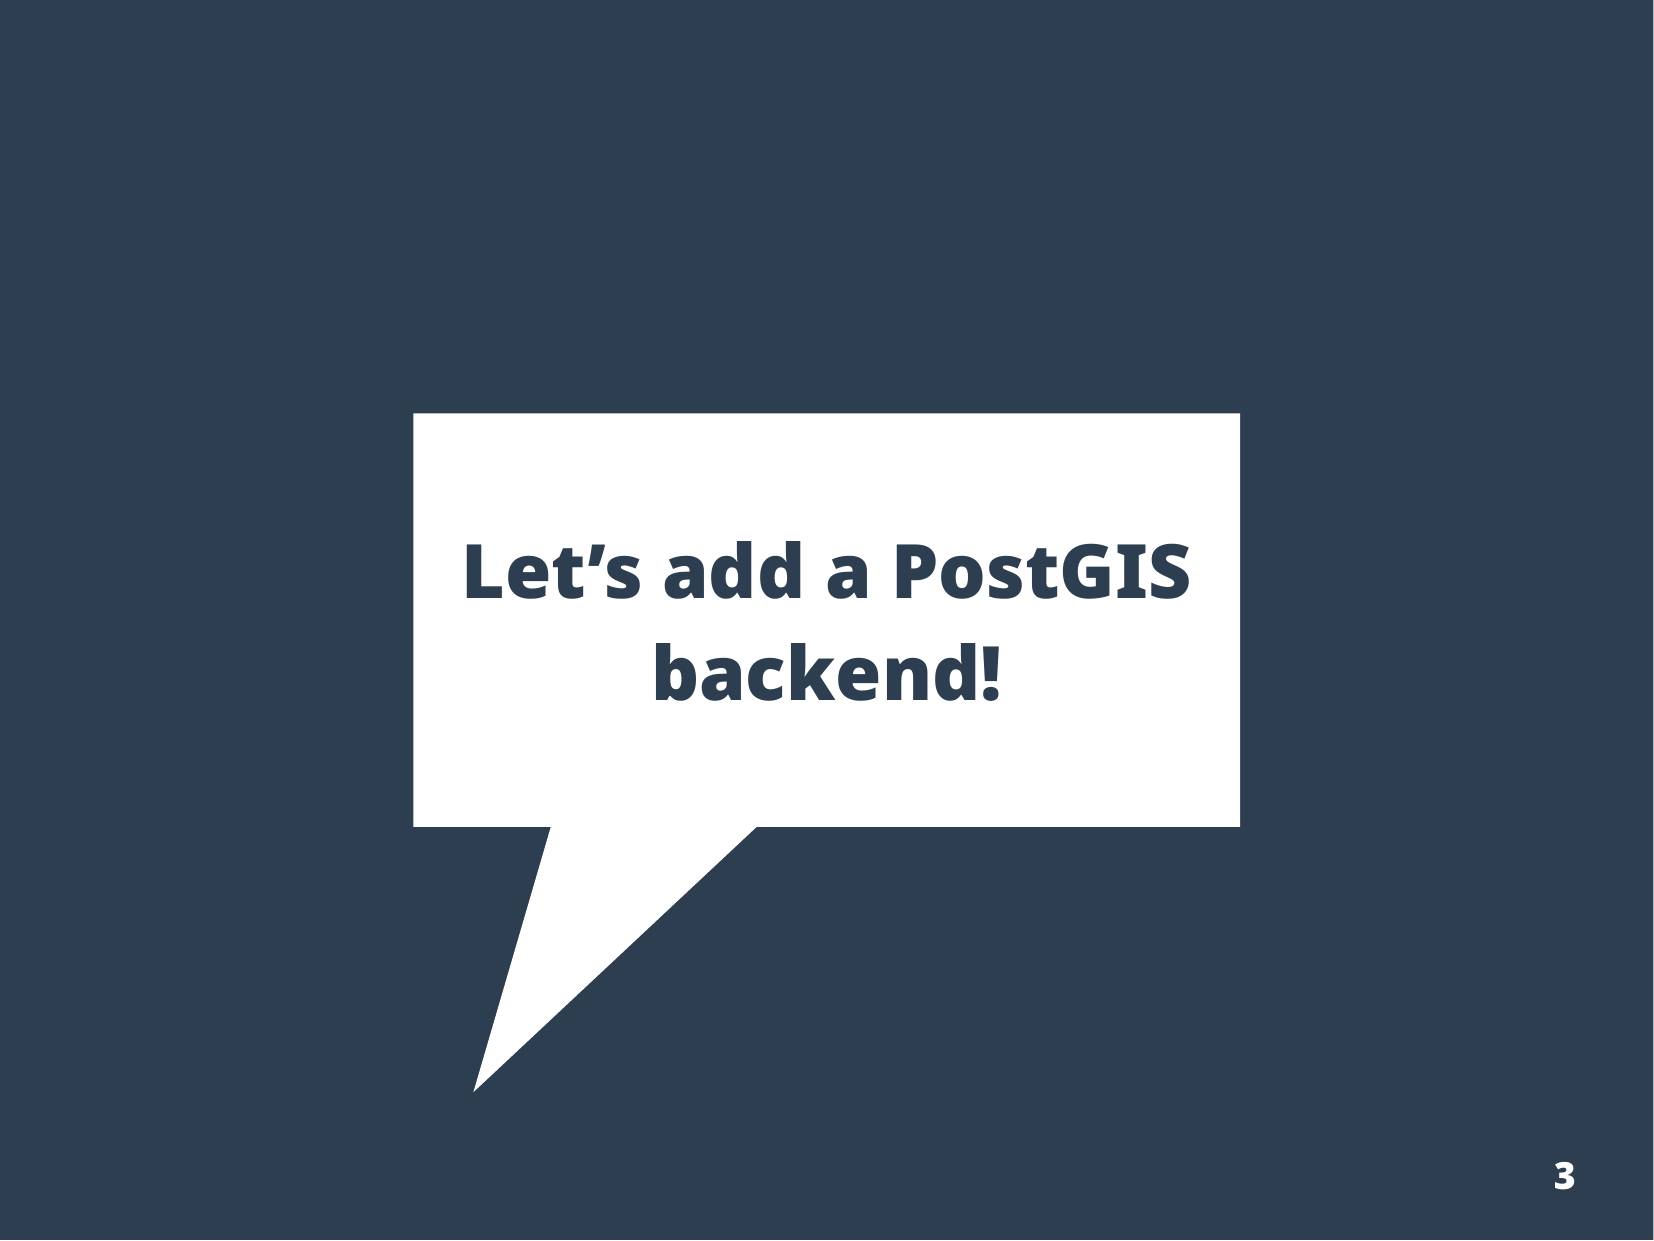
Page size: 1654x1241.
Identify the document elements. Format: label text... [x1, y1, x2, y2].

title Let’s add a PostGIS backend! [442, 442, 1211, 798]
